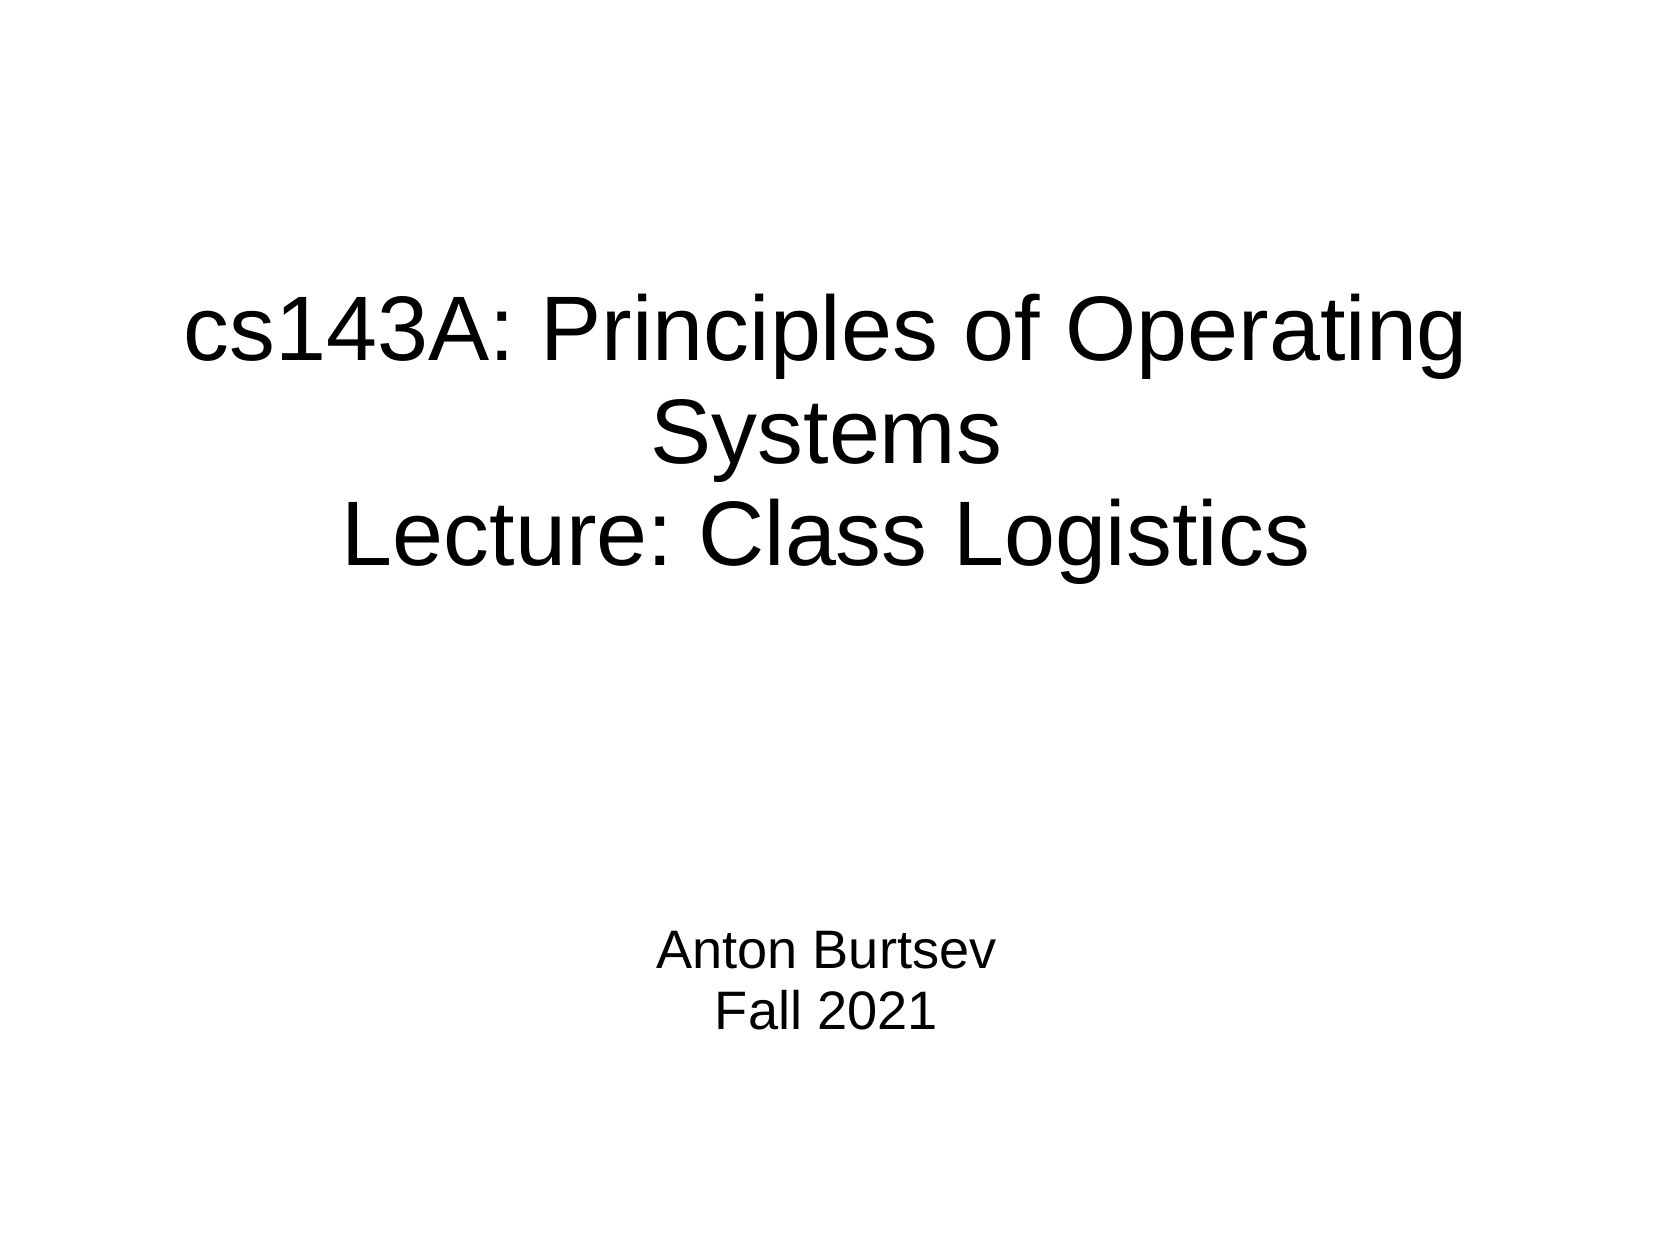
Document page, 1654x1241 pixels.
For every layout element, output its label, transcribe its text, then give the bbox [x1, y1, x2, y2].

title cs143A: Principles of Operating Systems Lecture: Class Logistics [82, 113, 1571, 637]
subtitle Anton Burtsev Fall 2021 [82, 637, 1571, 1109]
